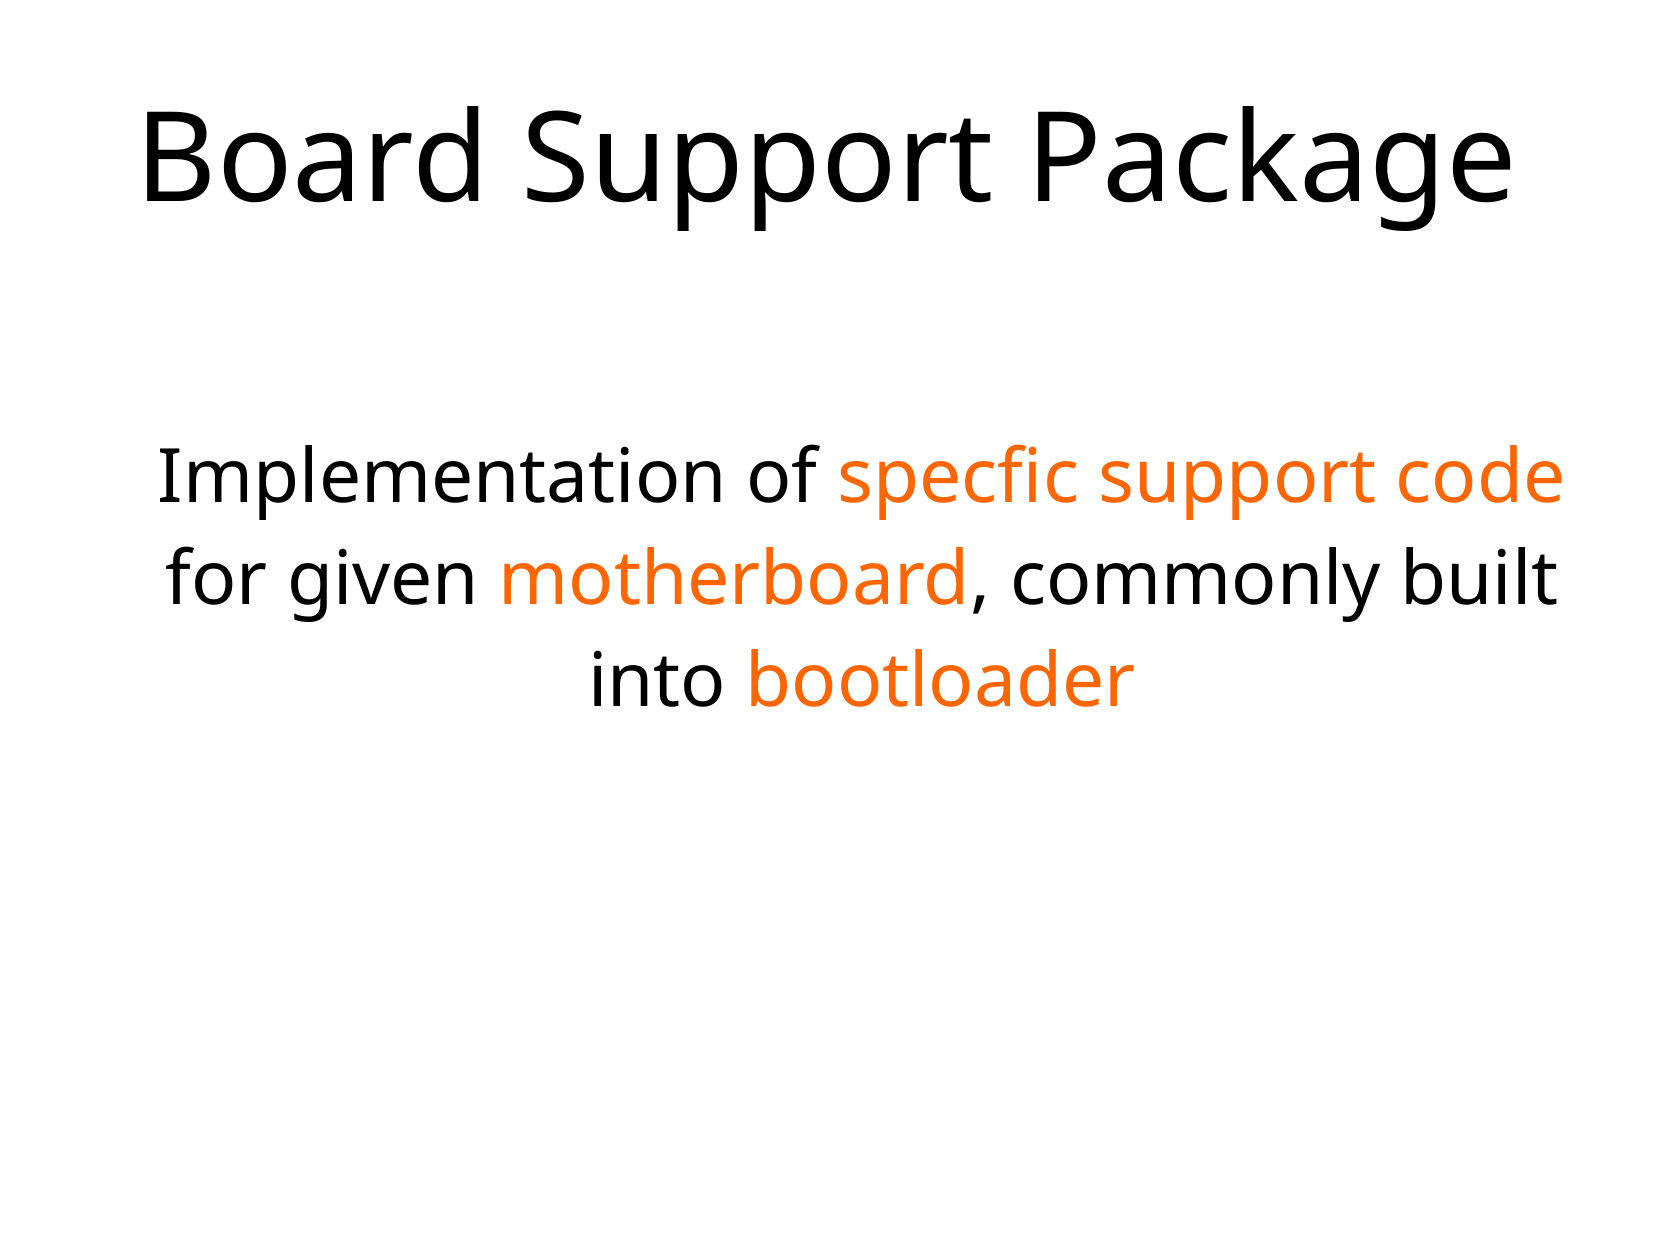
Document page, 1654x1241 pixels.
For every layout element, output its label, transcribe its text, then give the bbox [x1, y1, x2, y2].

list Implementation of specfic support code for given motherboard, commonly built into bootloader [82, 290, 1571, 1010]
title Board Support Package [82, 49, 1571, 257]
